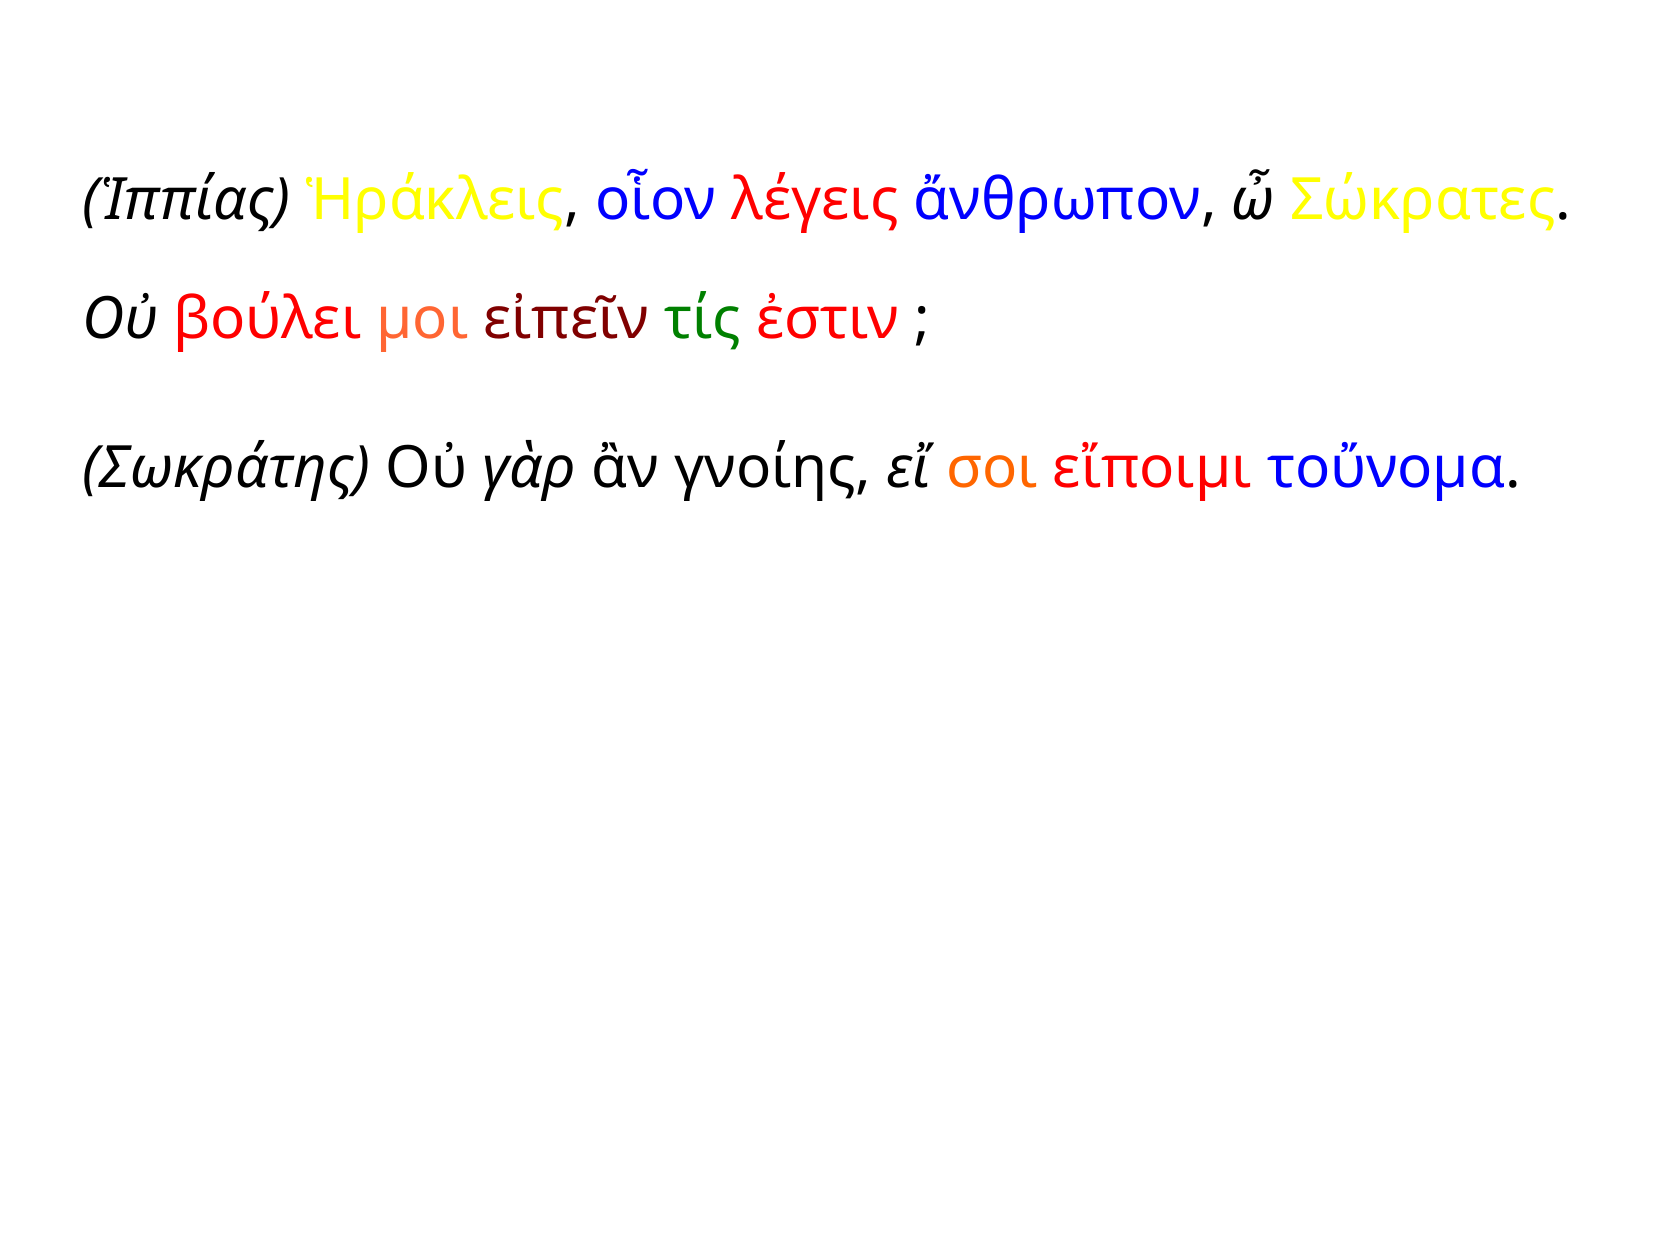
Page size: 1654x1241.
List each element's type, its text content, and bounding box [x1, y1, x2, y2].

list (Ἱππίας) Ἡράκλεις, οἷον λέγεις ἄνθρωπον, ὦ Σώκρατες. Οὐ βούλει μοι εἰπεῖν τίς ἐστιν ; (Σωκράτης) Οὐ γὰρ ἂν γνοίης, εἴ σοι εἴποιμι τοὔνομα. [82, 118, 1571, 1241]
